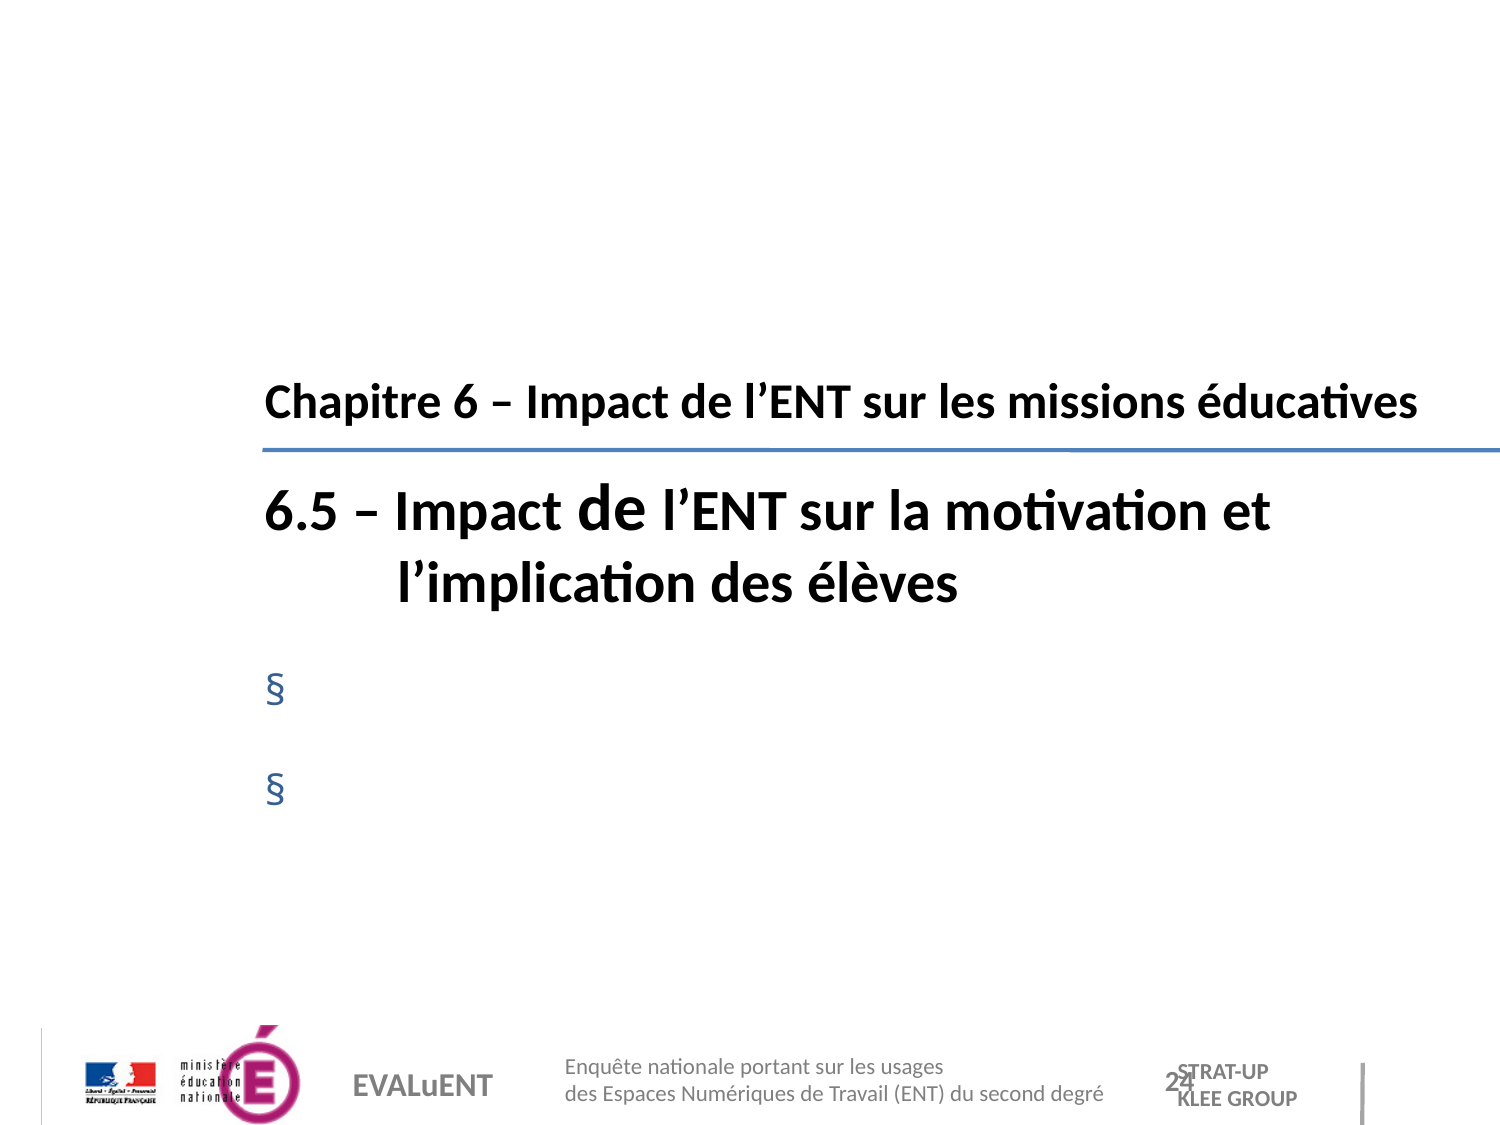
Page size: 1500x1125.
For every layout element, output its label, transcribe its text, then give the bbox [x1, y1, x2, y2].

text_box Chapitre 6 – Impact de l’ENT sur les missions éducatives 6.5 – Impact de l’ENT sur la motivation et l’implication des élèves [249, 361, 1500, 818]
text_box [1074, 1050, 1426, 1110]
